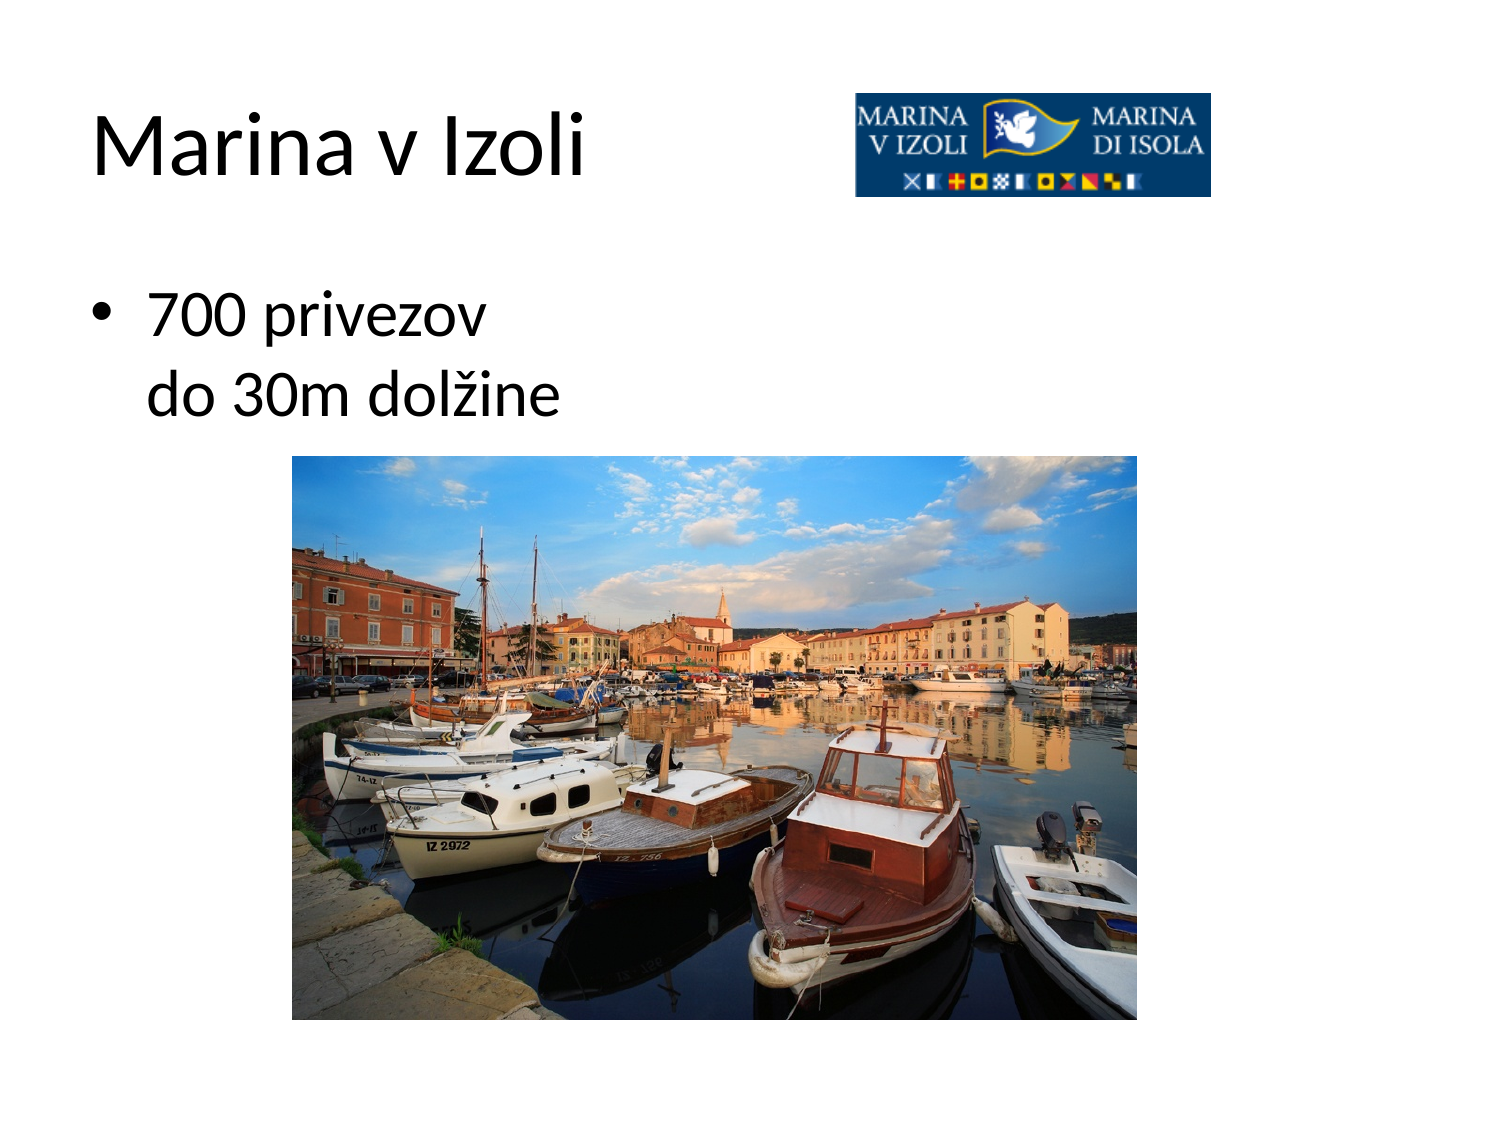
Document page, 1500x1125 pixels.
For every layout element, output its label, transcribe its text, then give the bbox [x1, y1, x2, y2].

picture [855, 93, 1211, 197]
picture [292, 456, 1137, 1020]
list 700 privezov do 30m dolžine [75, 262, 1425, 1005]
title Marina v Izoli [75, 45, 1425, 233]
